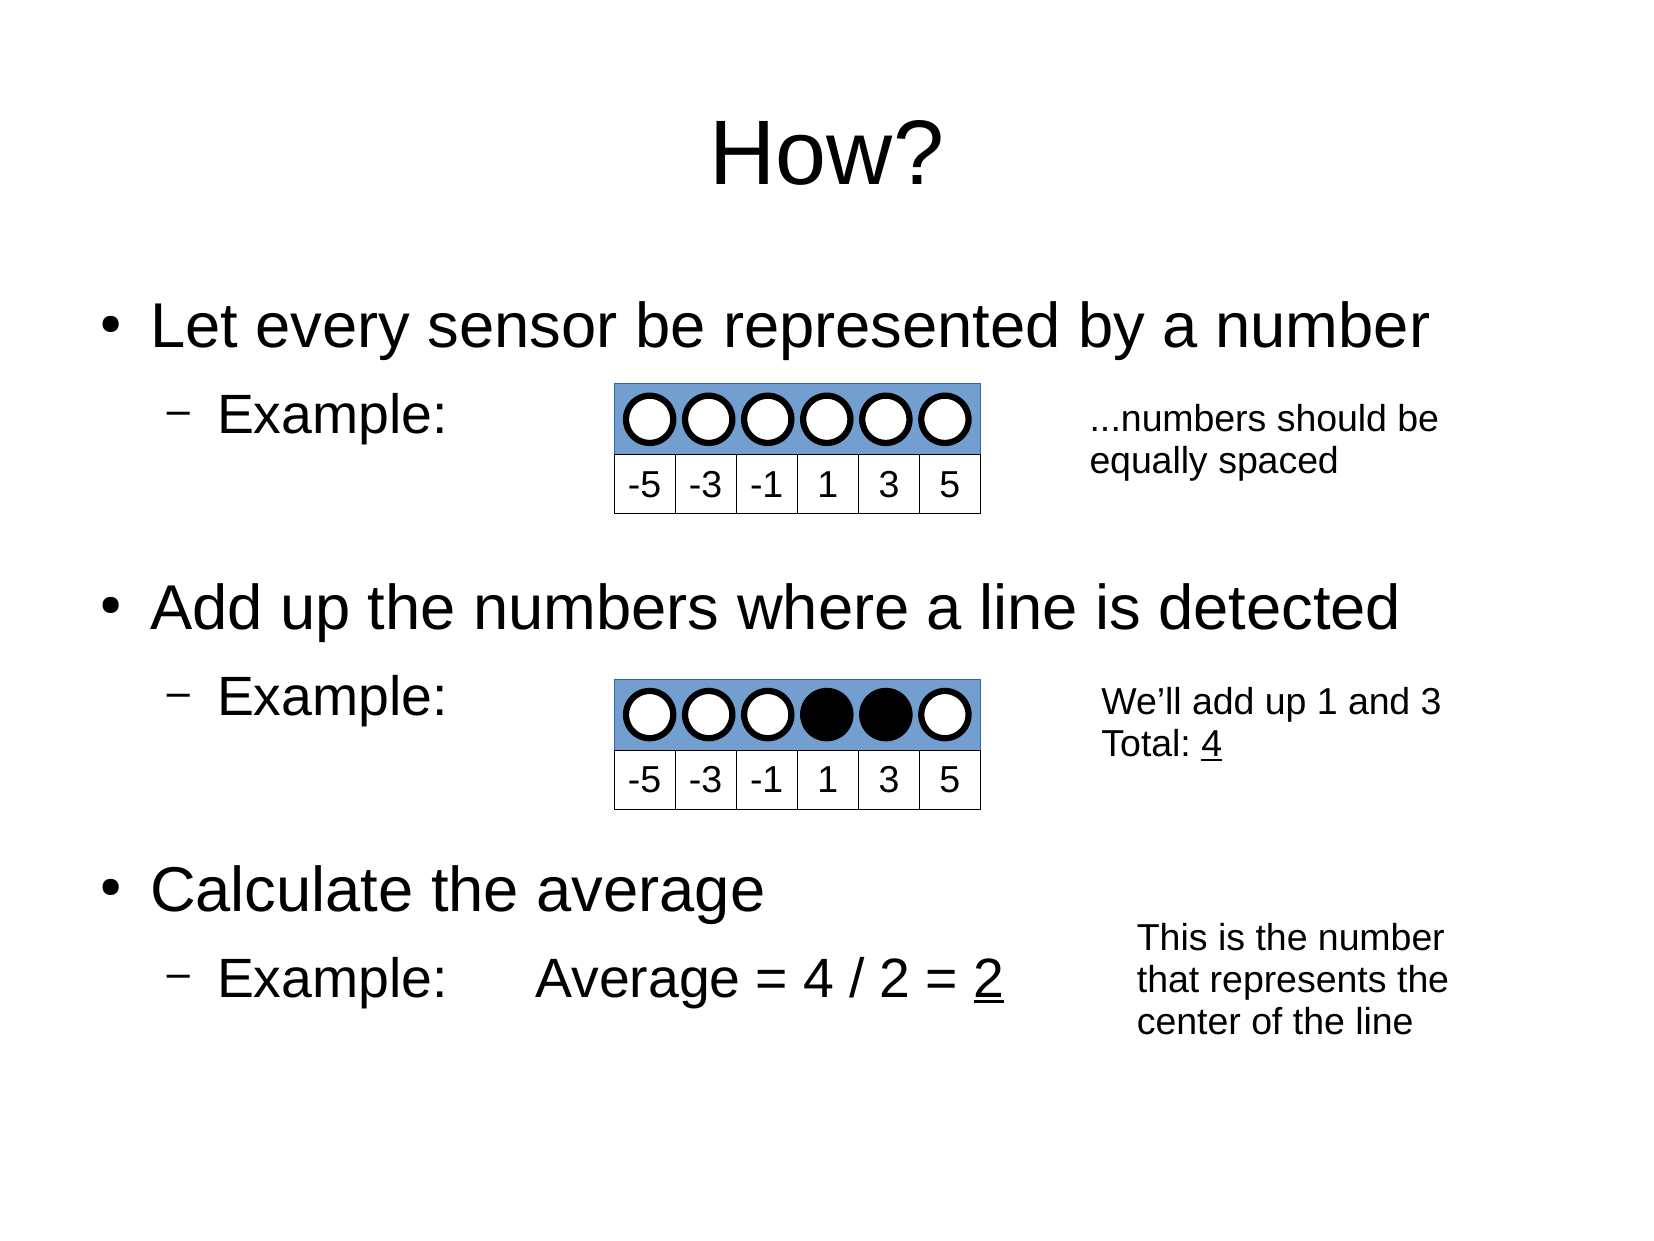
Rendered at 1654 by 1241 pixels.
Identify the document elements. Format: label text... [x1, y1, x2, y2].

text_box 3 [859, 454, 920, 514]
title How? [82, 49, 1571, 257]
text_box ...numbers should be equally spaced [1074, 389, 1524, 489]
text_box -1 [737, 454, 798, 514]
text_box [614, 383, 981, 454]
text_box 5 [920, 750, 981, 810]
text_box -5 [614, 750, 676, 810]
text_box This is the number that represents the center of the line [1122, 909, 1524, 1051]
text_box -1 [737, 750, 798, 810]
text_box 1 [798, 454, 859, 514]
text_box 5 [920, 454, 981, 514]
text_box 1 [798, 750, 859, 810]
text_box -3 [676, 454, 737, 514]
text_box [614, 679, 981, 750]
list Let every sensor be represented by a number Example: Add up the numbers where a line is detected Example: Calculate the average Example: Average = 4 / 2 = 2 [82, 290, 1571, 1010]
text_box We’ll add up 1 and 3 Total: 4 [1086, 673, 1501, 815]
text_box -3 [676, 750, 737, 810]
text_box 3 [859, 750, 920, 810]
text_box -5 [614, 454, 676, 514]
